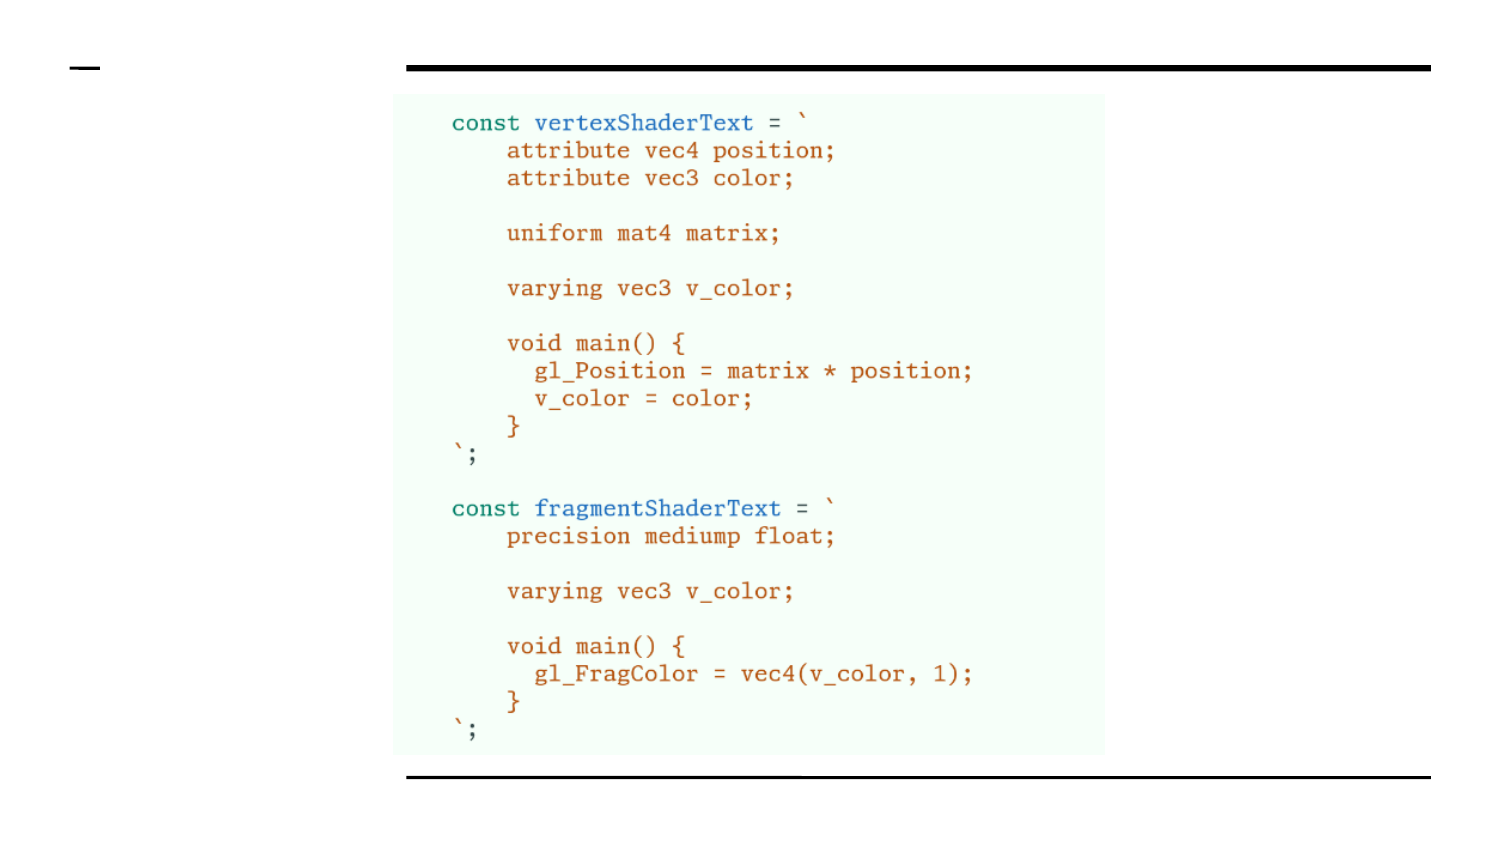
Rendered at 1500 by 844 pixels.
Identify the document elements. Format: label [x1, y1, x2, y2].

picture [393, 94, 1105, 755]
